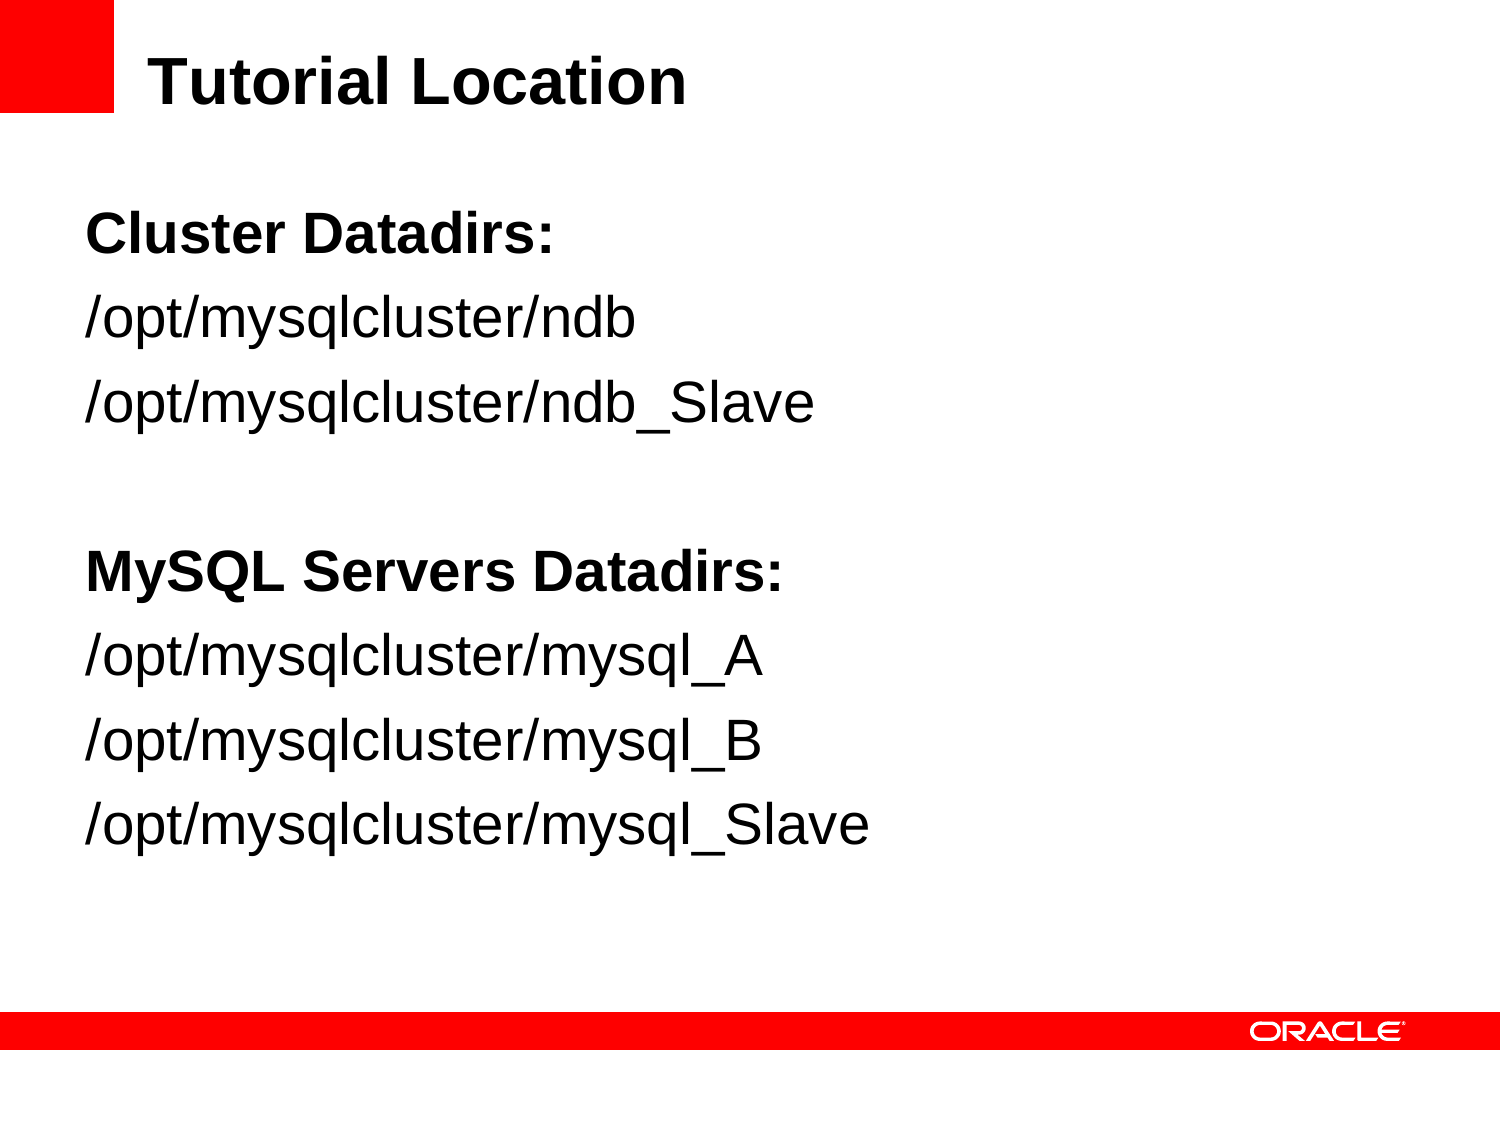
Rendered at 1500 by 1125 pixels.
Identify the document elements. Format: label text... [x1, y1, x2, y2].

text_box Cluster Datadirs: /opt/mysqlcluster/ndb /opt/mysqlcluster/ndb_Slave MySQL Servers Datadirs: /opt/mysqlcluster/mysql_A /opt/mysqlcluster/mysql_B /opt/mysqlcluster/mysql_Slave [70, 187, 1463, 864]
picture [0, 1012, 1500, 1050]
title Tutorial Location [147, 8, 1392, 119]
picture [0, 0, 114, 113]
